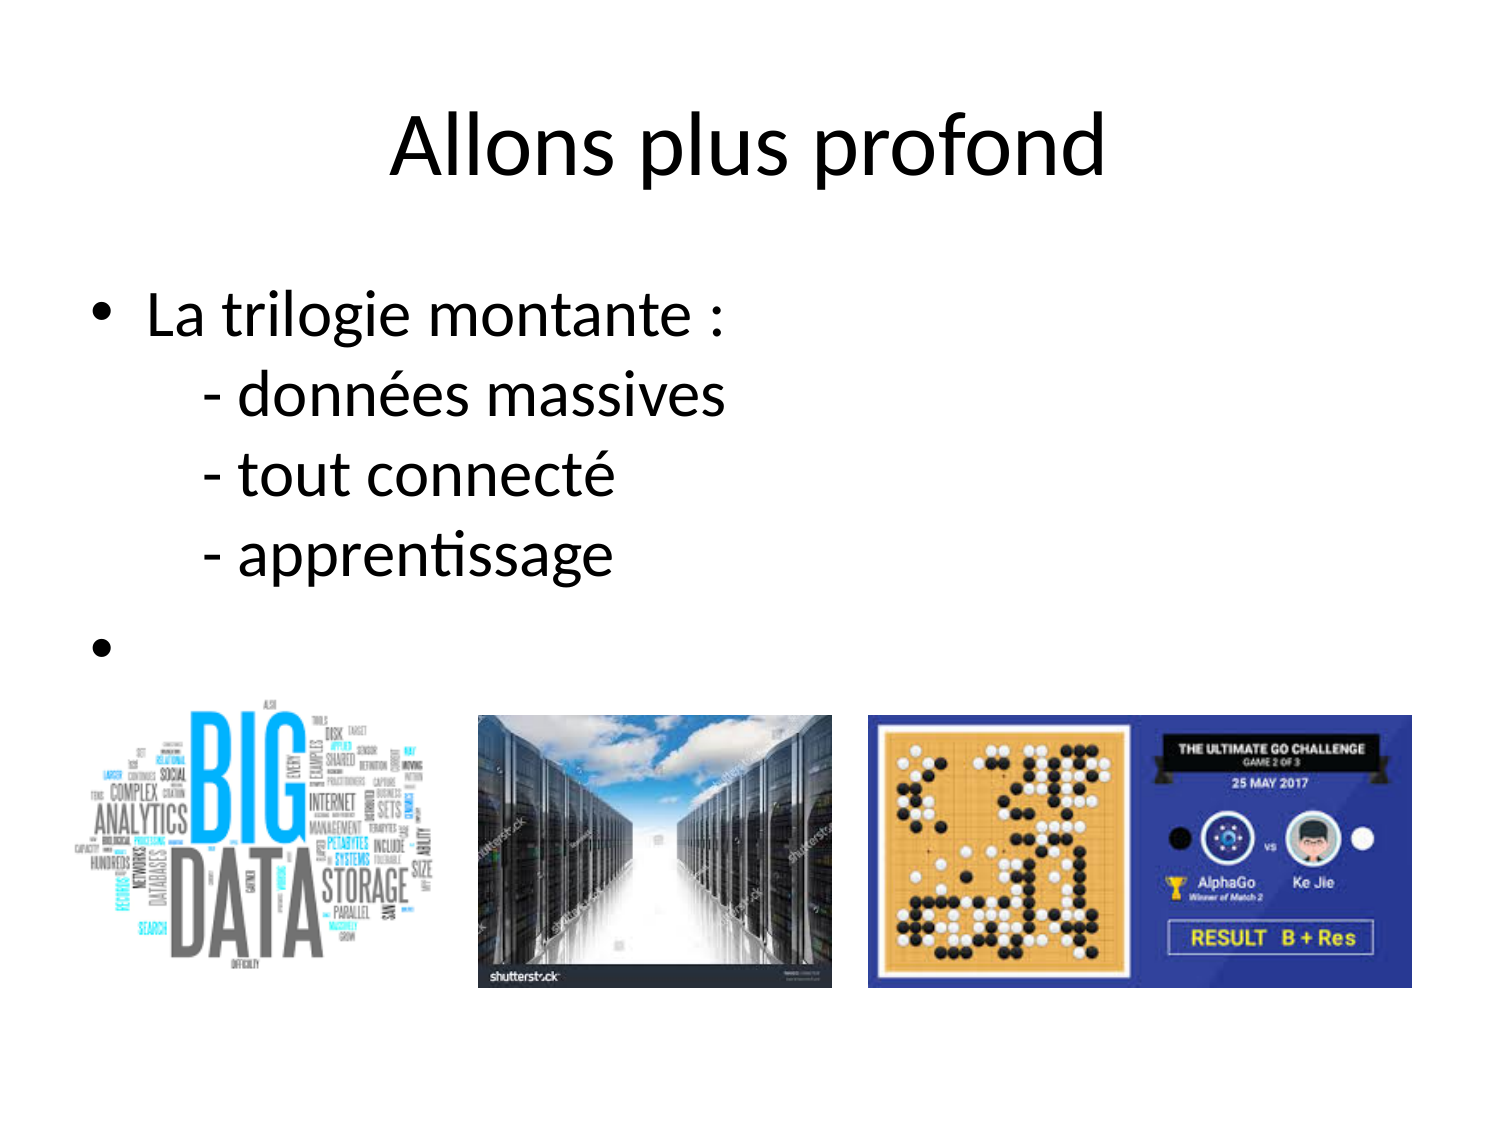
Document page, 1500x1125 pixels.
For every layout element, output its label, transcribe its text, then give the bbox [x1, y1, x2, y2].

picture [868, 716, 1412, 988]
title Allons plus profond [75, 45, 1426, 233]
picture [478, 716, 832, 988]
list La trilogie montante : - données massives - tout connecté - apprentissage [75, 262, 1426, 1005]
picture [64, 668, 455, 1001]
